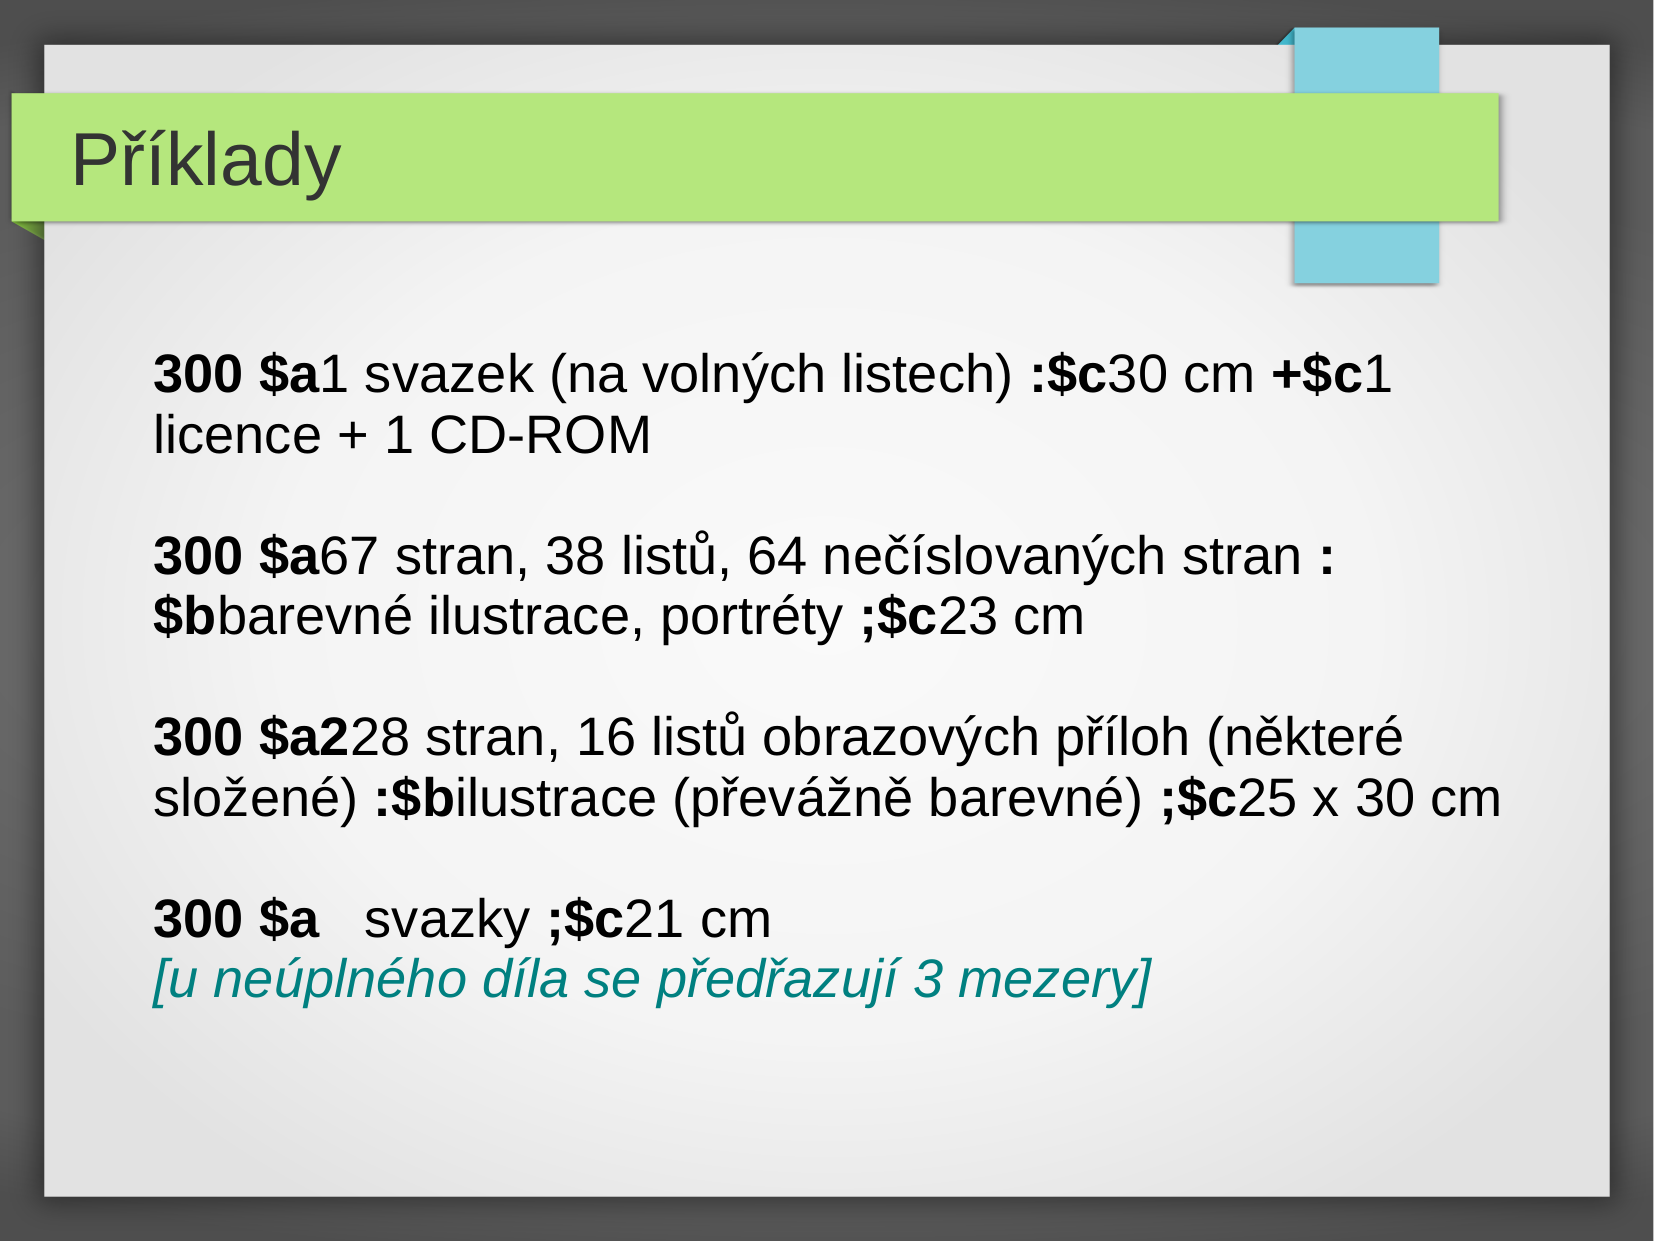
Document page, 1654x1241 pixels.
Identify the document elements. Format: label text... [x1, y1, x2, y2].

title Příklady [70, 106, 1229, 213]
list 300 $a1 svazek (na volných listech) :$c30 cm +$c1 licence + 1 CD-ROM 300 $a67 stran, 38 listů, 64 nečíslovaných stran :$bbarevné ilustrace, portréty ;$c23 cm 300 $a228 stran, 16 listů obrazových příloh (některé složené) :$bilustrace (převážně barevné) ;$c25 x 30 cm 300 $a svazky ;$c21 cm [u neúplného díla se předřazují 3 mezery] [82, 343, 1538, 1063]
picture [0, 0, 1654, 1241]
